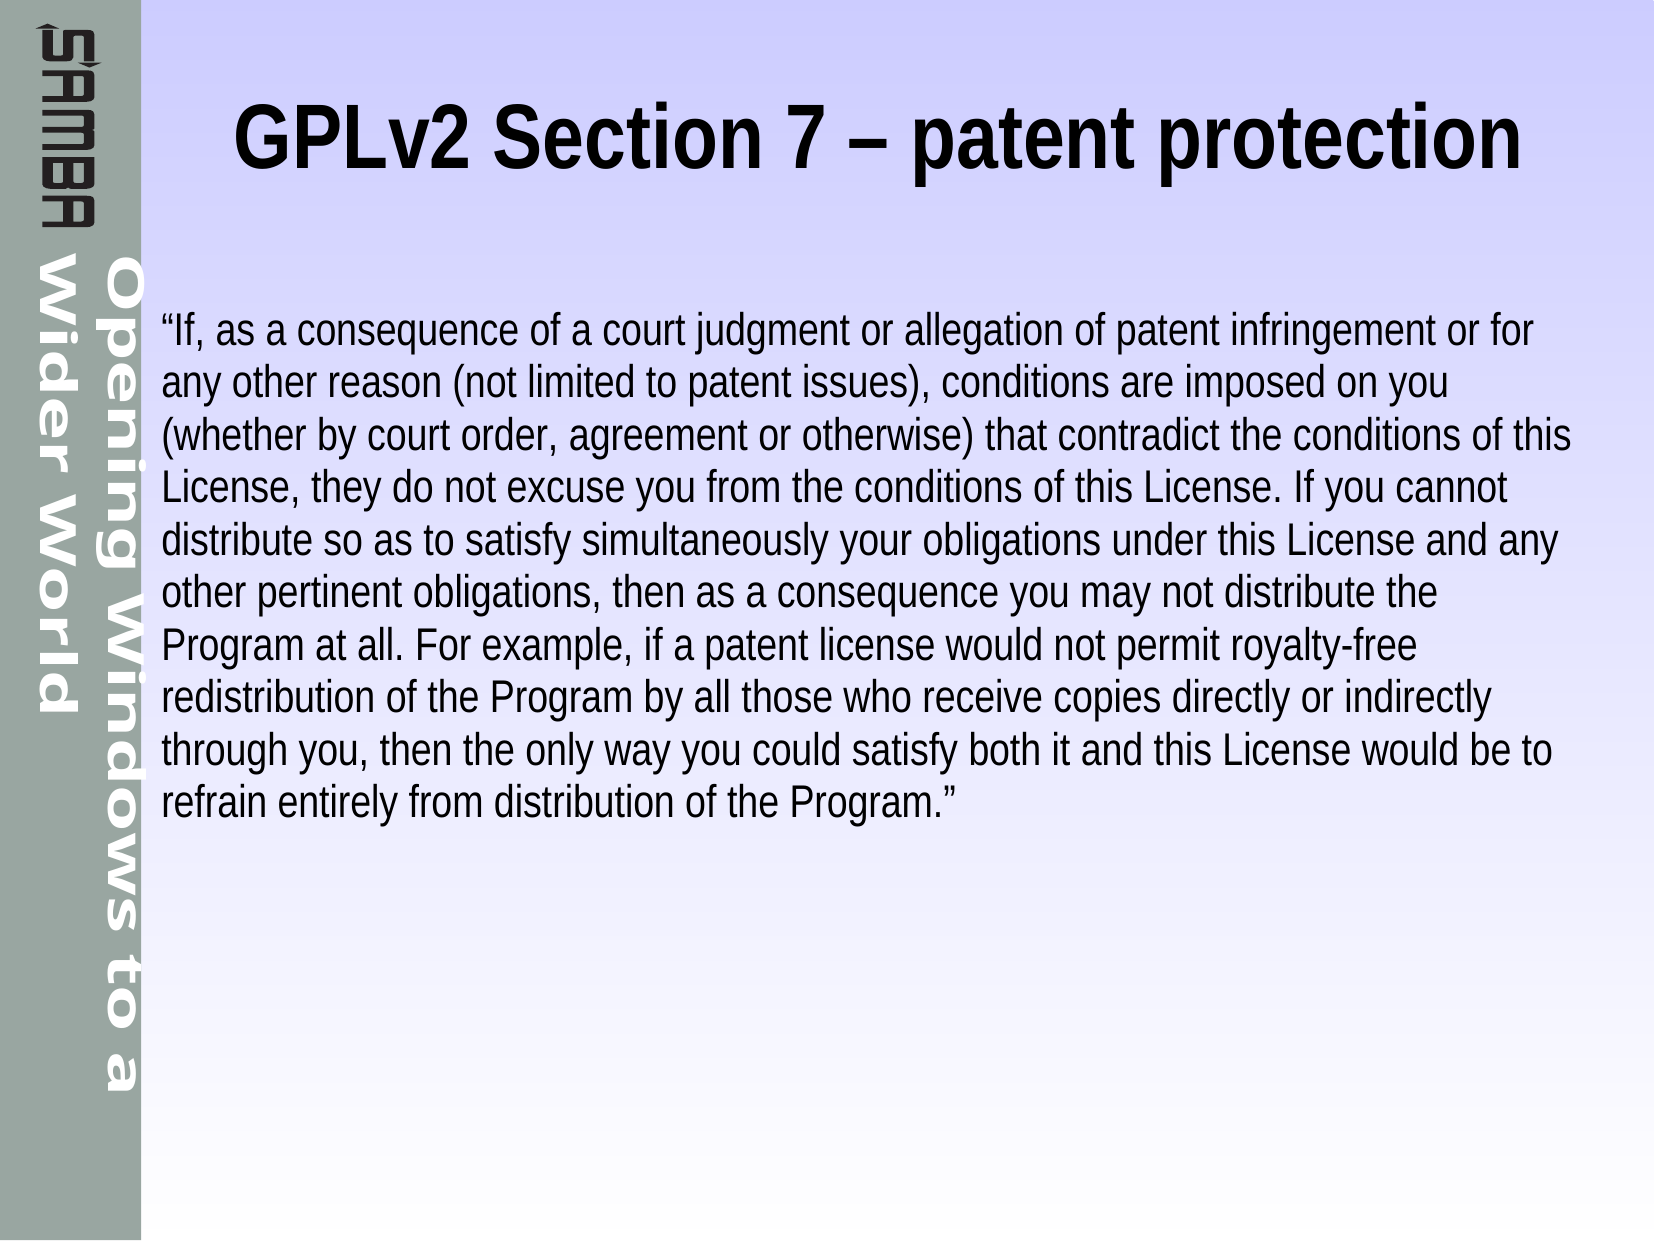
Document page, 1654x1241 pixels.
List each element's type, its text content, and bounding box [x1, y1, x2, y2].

list “If, as a consequence of a court judgment or allegation of patent infringement or for any other reason (not limited to patent issues), conditions are imposed on you (whether by court order, agreement or otherwise) that contradict the conditions of this License, they do not excuse you from the conditions of this License. If you cannot distribute so as to satisfy simultaneously your obligations under this License and any other pertinent obligations, then as a consequence you may not distribute the Program at all. For example, if a patent license would not permit royalty-free redistribution of the Program by all those who receive copies directly or indirectly through you, then the only way you could satisfy both it and this License would be to refrain entirely from distribution of the Program.” [161, 302, 1574, 1234]
title GPLv2 Section 7 – patent protection [173, 28, 1586, 243]
